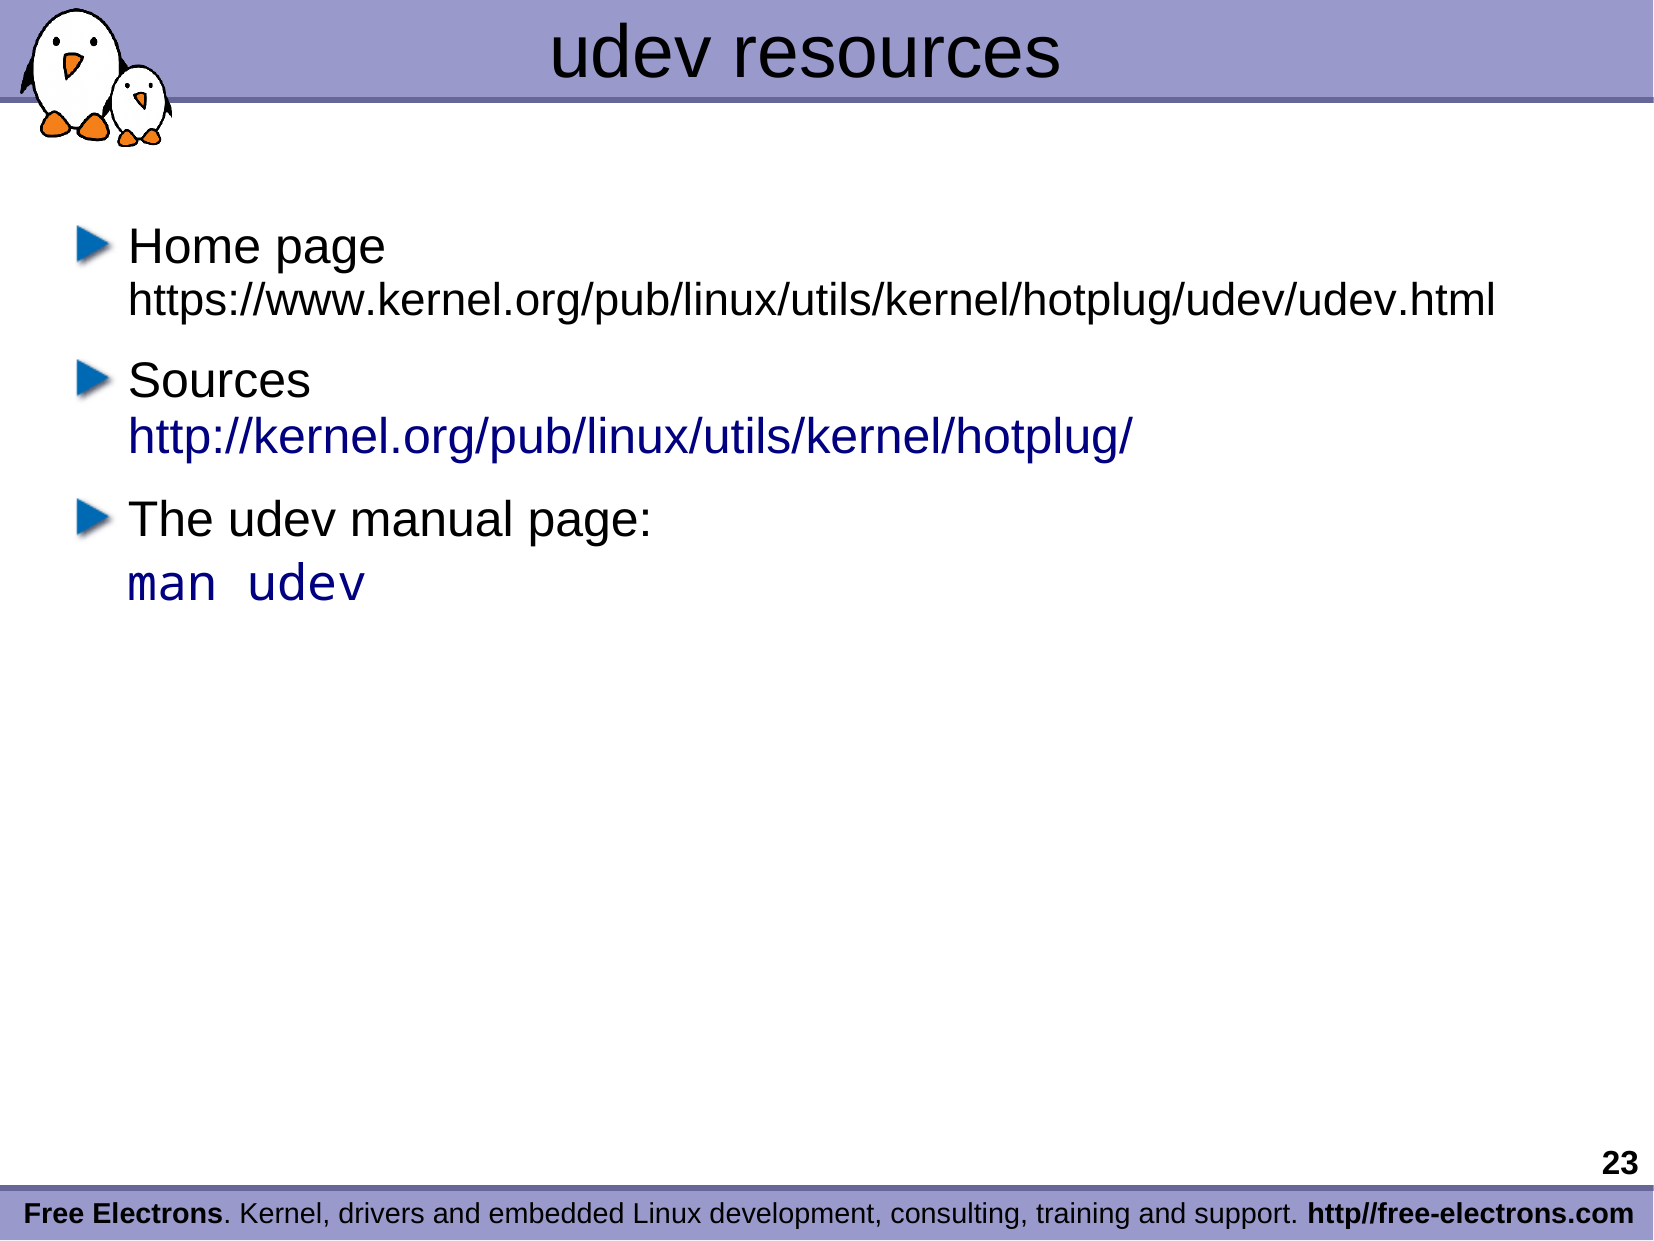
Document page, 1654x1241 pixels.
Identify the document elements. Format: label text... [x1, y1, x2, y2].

list Home page https://www.kernel.org/pub/linux/utils/kernel/hotplug/udev/udev.html Sources http://kernel.org/pub/linux/utils/kernel/hotplug/ The udev manual page: man udev [56, 218, 1573, 1069]
title udev resources [60, 0, 1551, 104]
picture [20, 8, 172, 147]
